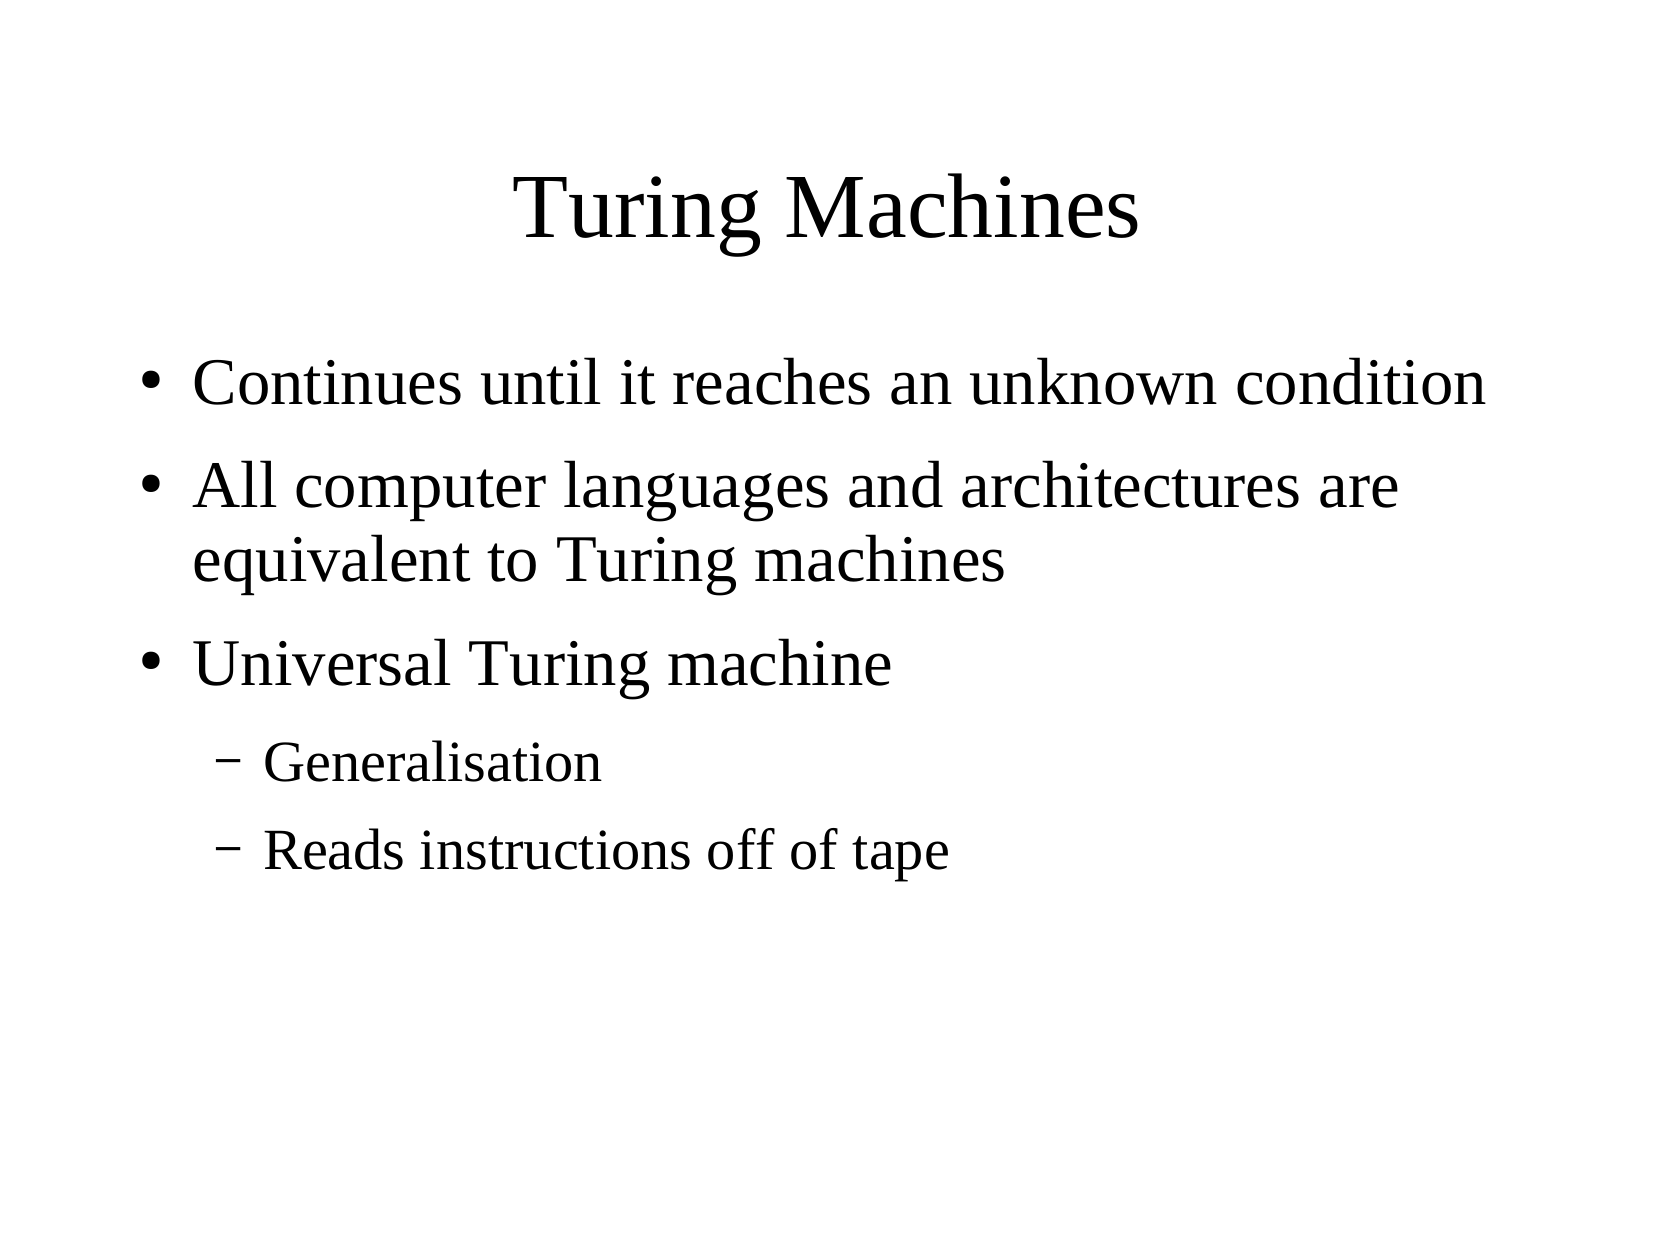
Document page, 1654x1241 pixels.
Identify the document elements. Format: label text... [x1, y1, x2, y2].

title Turing Machines [121, 102, 1534, 311]
list Continues until it reaches an unknown condition All computer languages and architectures are equivalent to Turing machines Universal Turing machine Generalisation Reads instructions off of tape [121, 344, 1534, 1127]
